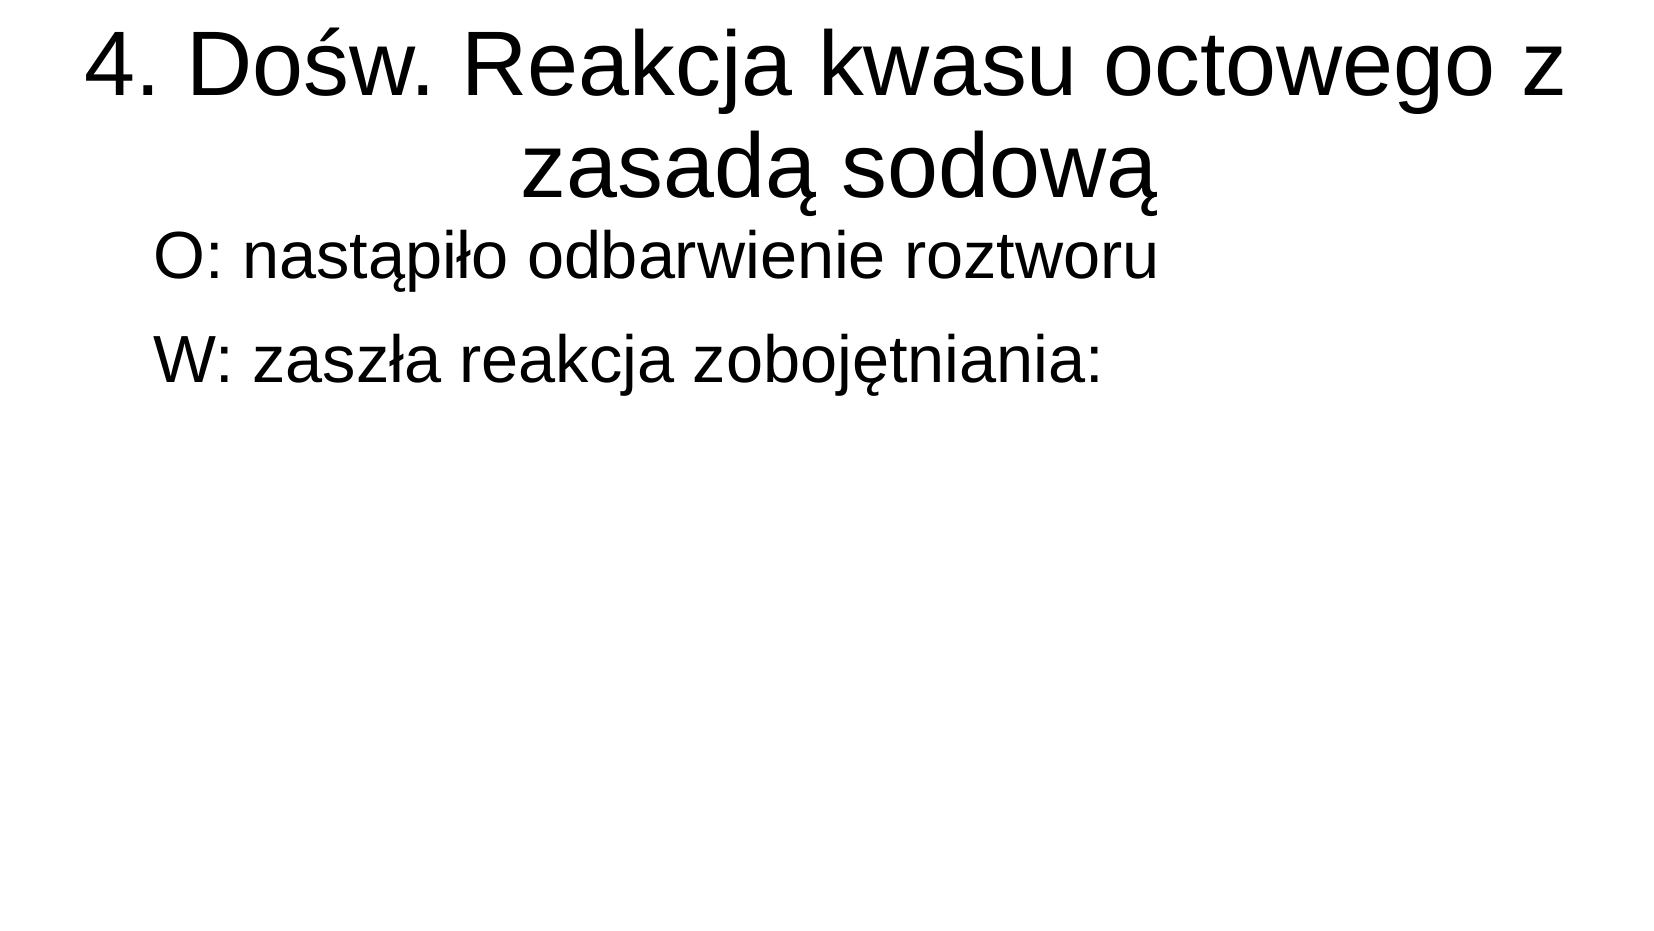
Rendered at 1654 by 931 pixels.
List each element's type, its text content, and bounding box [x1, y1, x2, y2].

title 4. Dośw. Reakcja kwasu octowego z zasadą sodową [82, 12, 1571, 217]
list O: nastąpiło odbarwienie roztworu W: zaszła reakcja zobojętniania: [82, 217, 1571, 758]
